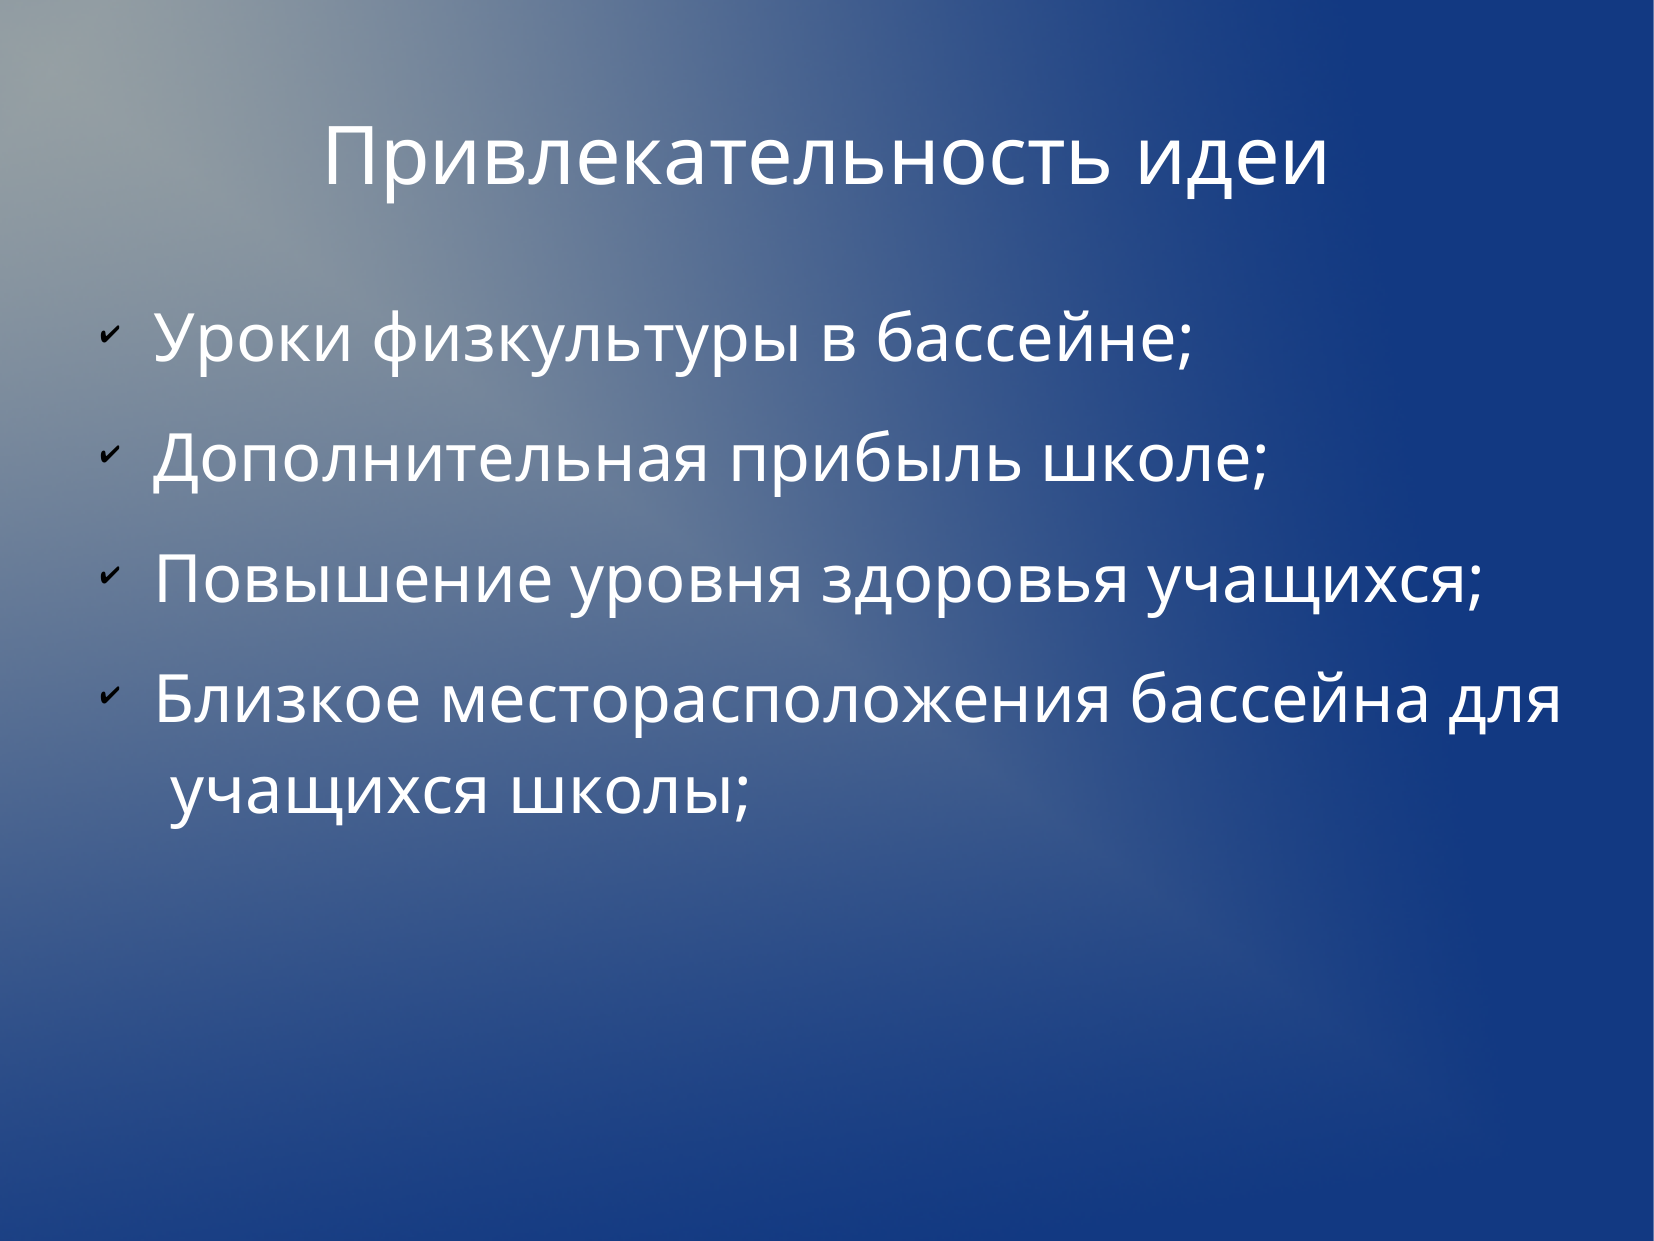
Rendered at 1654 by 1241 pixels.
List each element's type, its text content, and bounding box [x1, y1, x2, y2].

list Уроки физкультуры в бассейне; Дополнительная прибыль школе; Повышение уровня здоровья учащихся; Близкое месторасположения бассейна для учащихся школы; [82, 290, 1571, 1094]
picture [0, 0, 1654, 1241]
title Привлекательность идеи [82, 49, 1571, 257]
